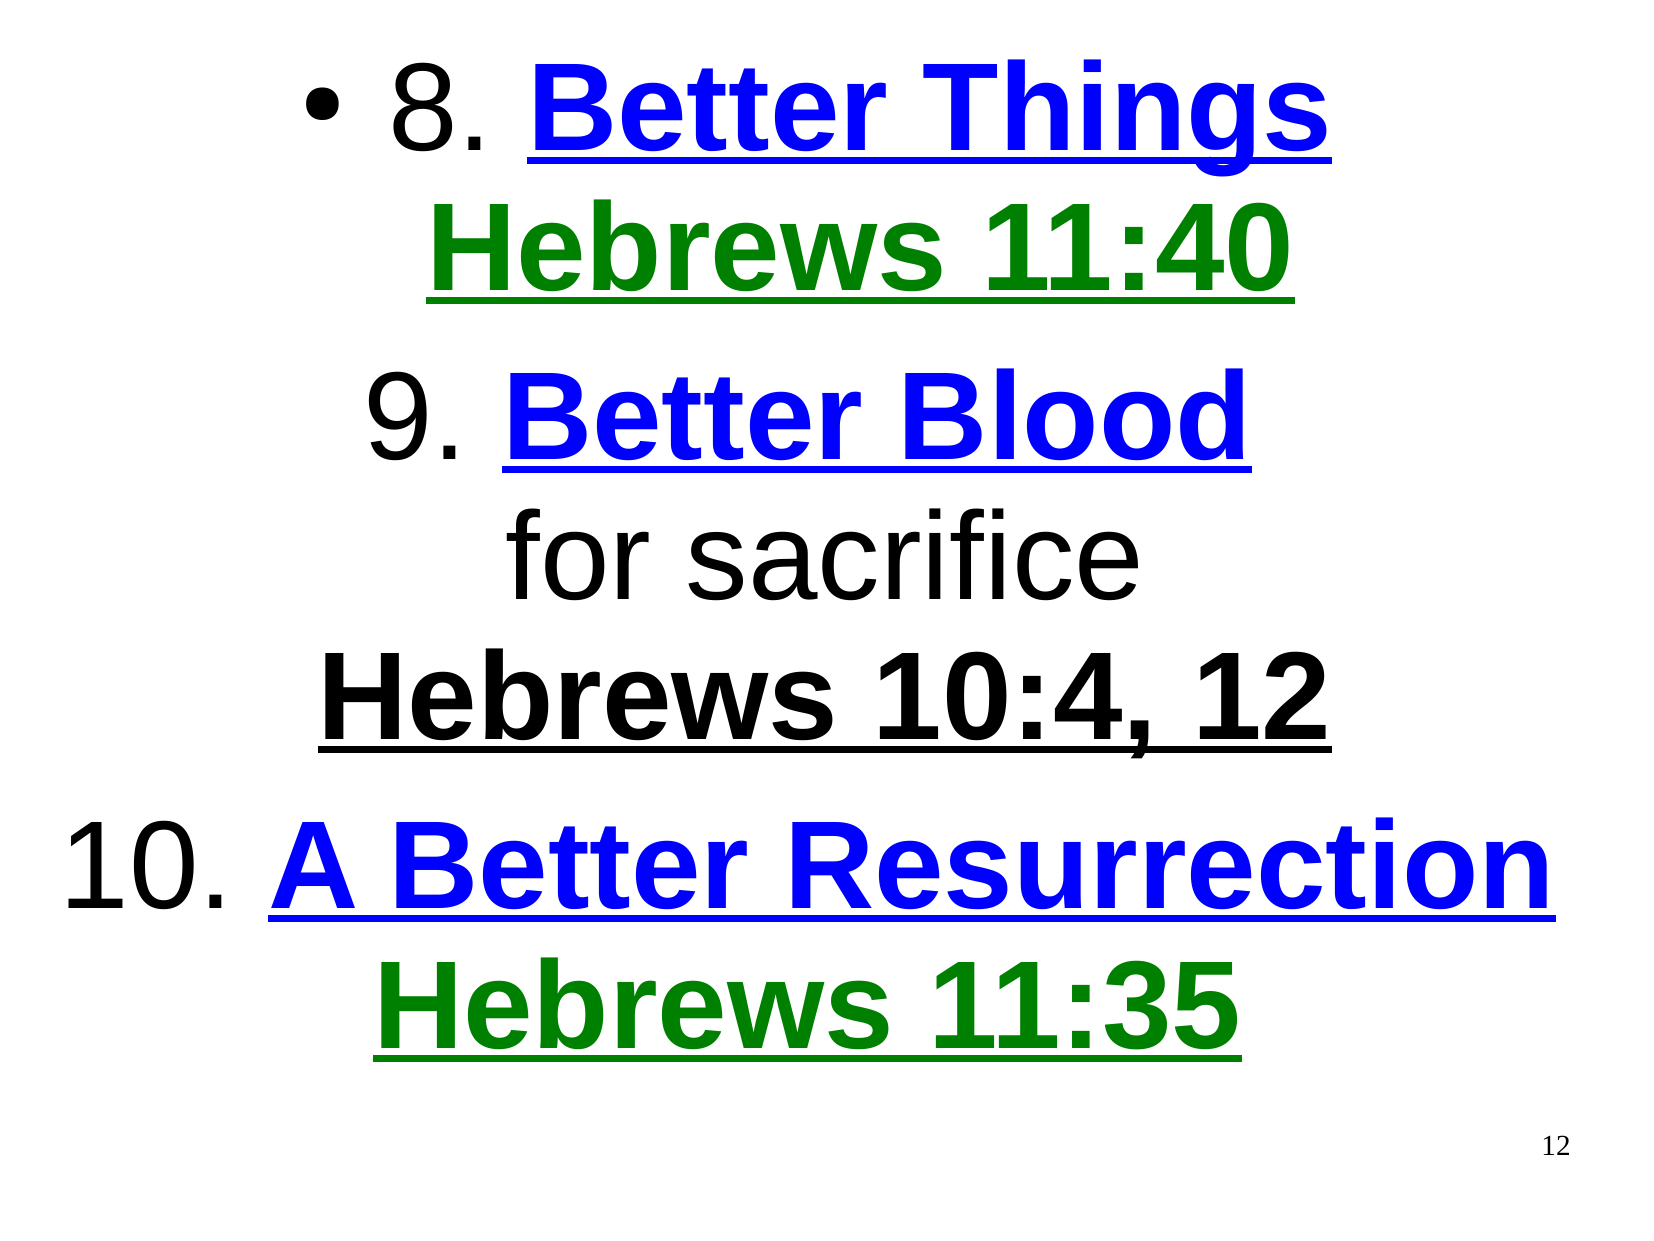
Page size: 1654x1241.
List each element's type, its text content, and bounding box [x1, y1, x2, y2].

list 8. Better Things Hebrews 11:40 9. Better Blood for sacrifice Hebrews 10:4, 12 10. A Better Resurrection Hebrews 11:35 [37, 37, 1613, 1238]
